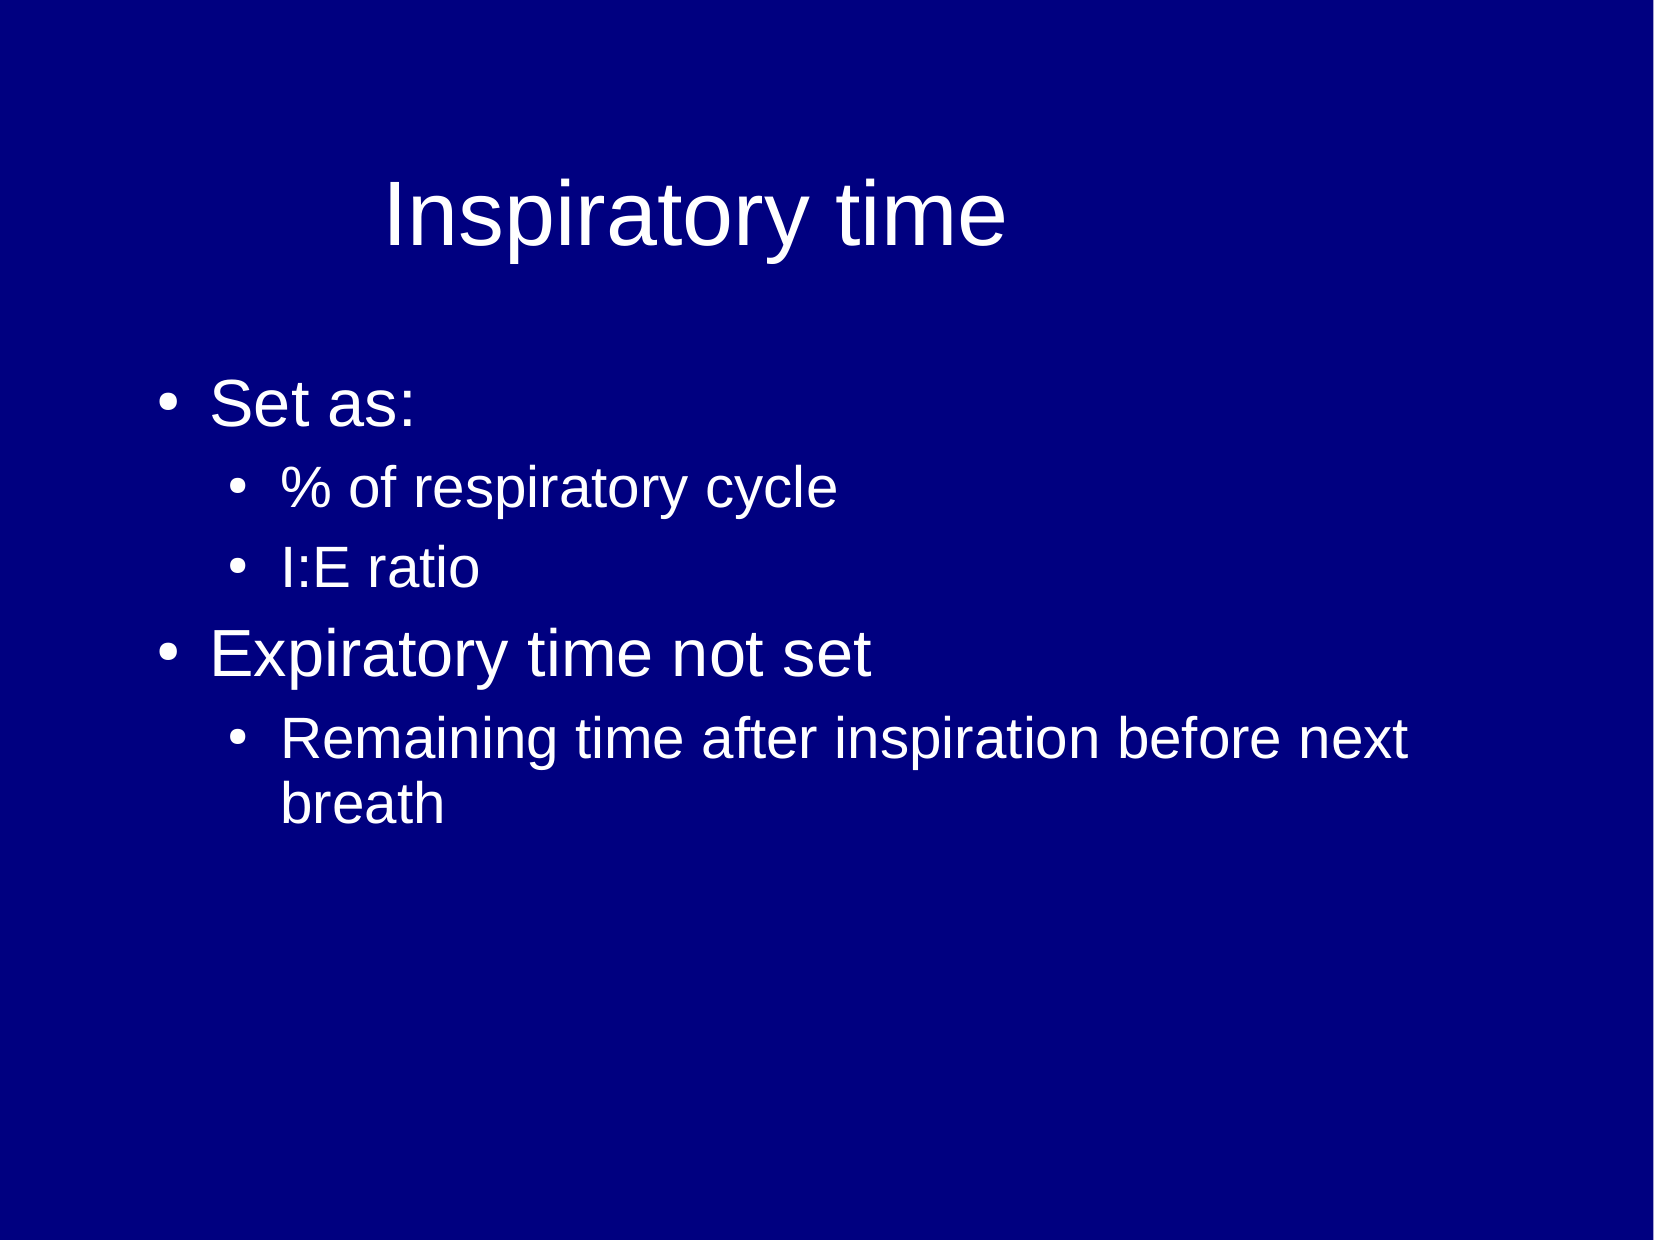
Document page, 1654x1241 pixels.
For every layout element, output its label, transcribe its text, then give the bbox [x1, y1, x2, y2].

list Set as: % of respiratory cycle I:E ratio Expiratory time not set Remaining time after inspiration before next breath [124, 358, 1530, 1103]
title Inspiratory time [124, 110, 1268, 317]
